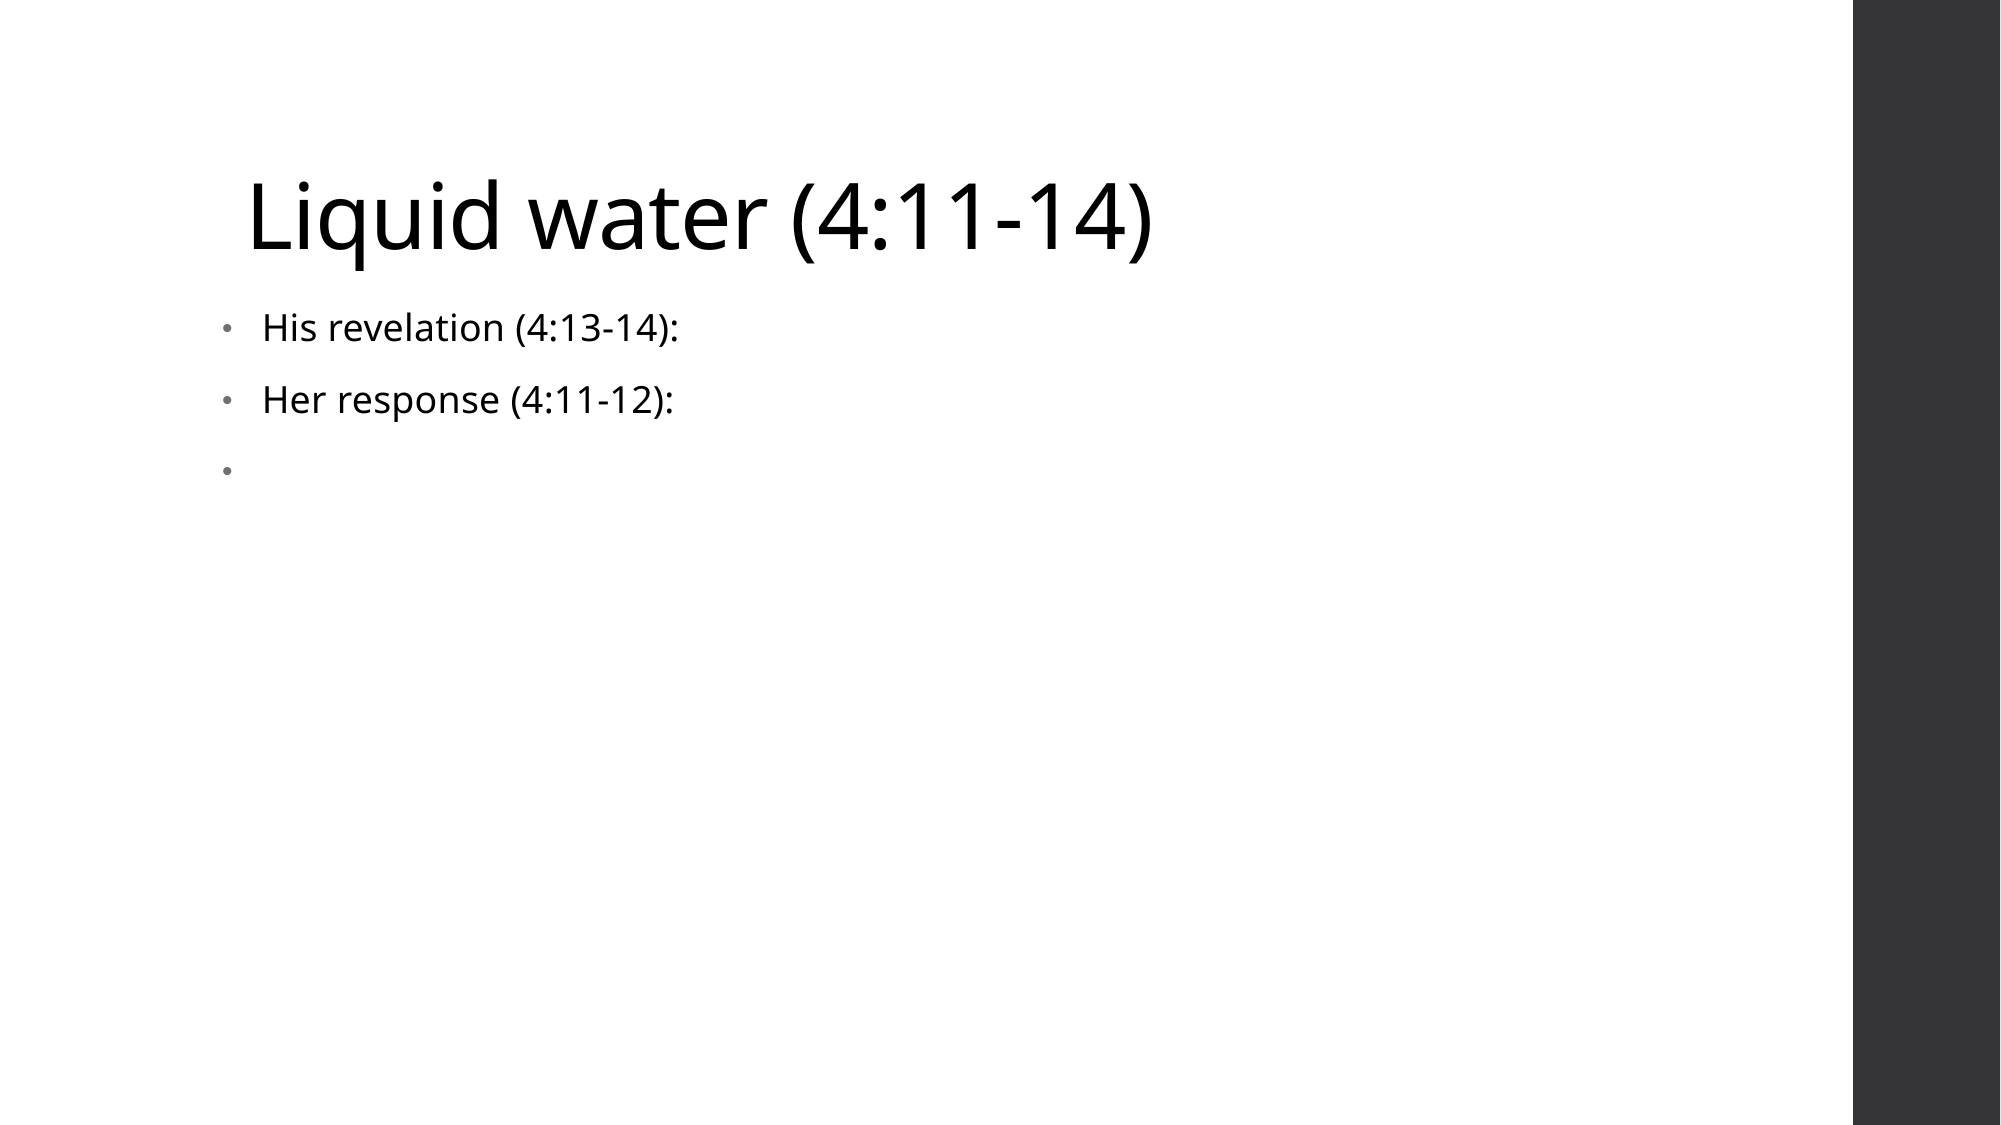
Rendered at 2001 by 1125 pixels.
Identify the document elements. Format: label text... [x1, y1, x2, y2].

title Liquid water (4:11-14) [206, 60, 1797, 278]
list His revelation (4:13-14): Her response (4:11-12): [206, 299, 1617, 1014]
